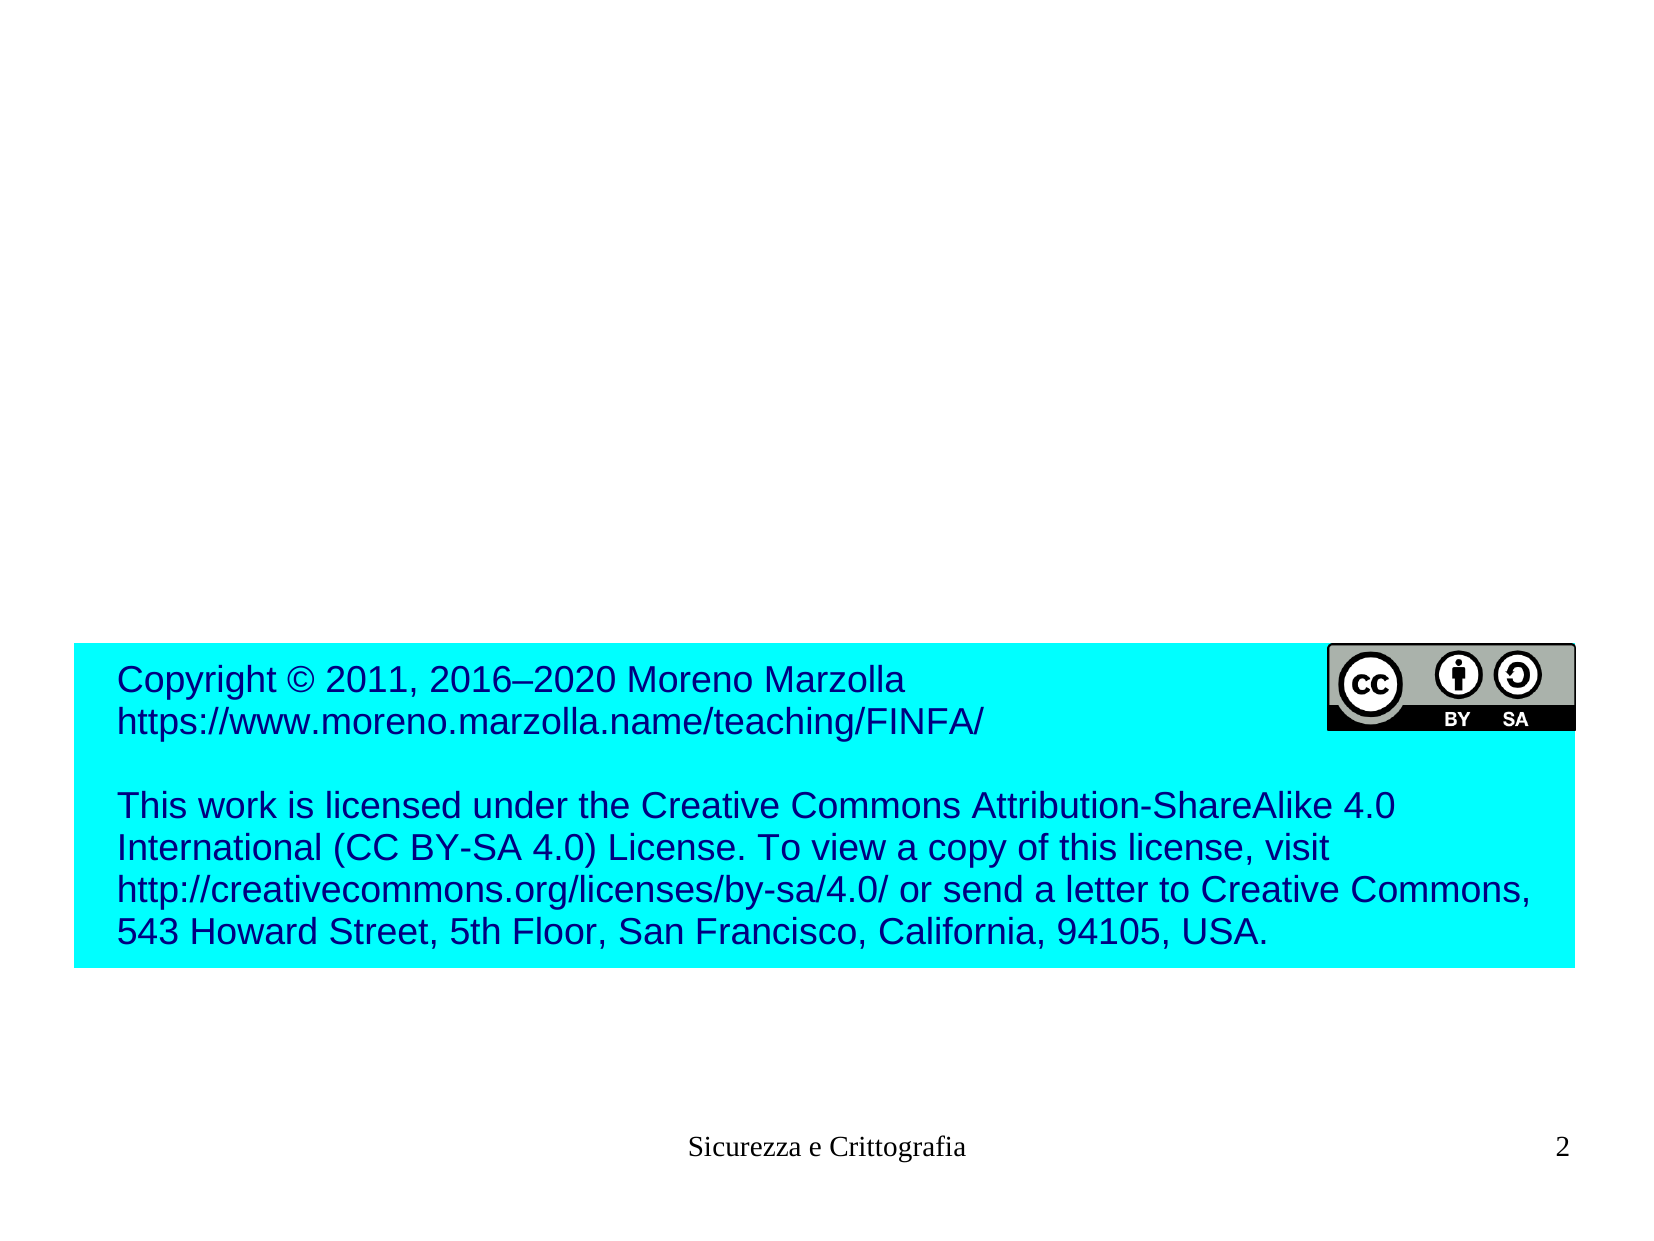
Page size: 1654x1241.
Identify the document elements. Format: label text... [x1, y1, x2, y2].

picture [1327, 643, 1576, 731]
text_box Copyright © 2011, 2016–2020 Moreno Marzolla https://www.moreno.marzolla.name/teaching/FINFA/ This work is licensed under the Creative Commons Attribution-ShareAlike 4.0 International (CC BY-SA 4.0) License. To view a copy of this license, visit http://creativecommons.org/licenses/by-sa/4.0/ or send a letter to Creative Commons, 543 Howard Street, 5th Floor, San Francisco, California, 94105, USA. [74, 643, 1575, 968]
